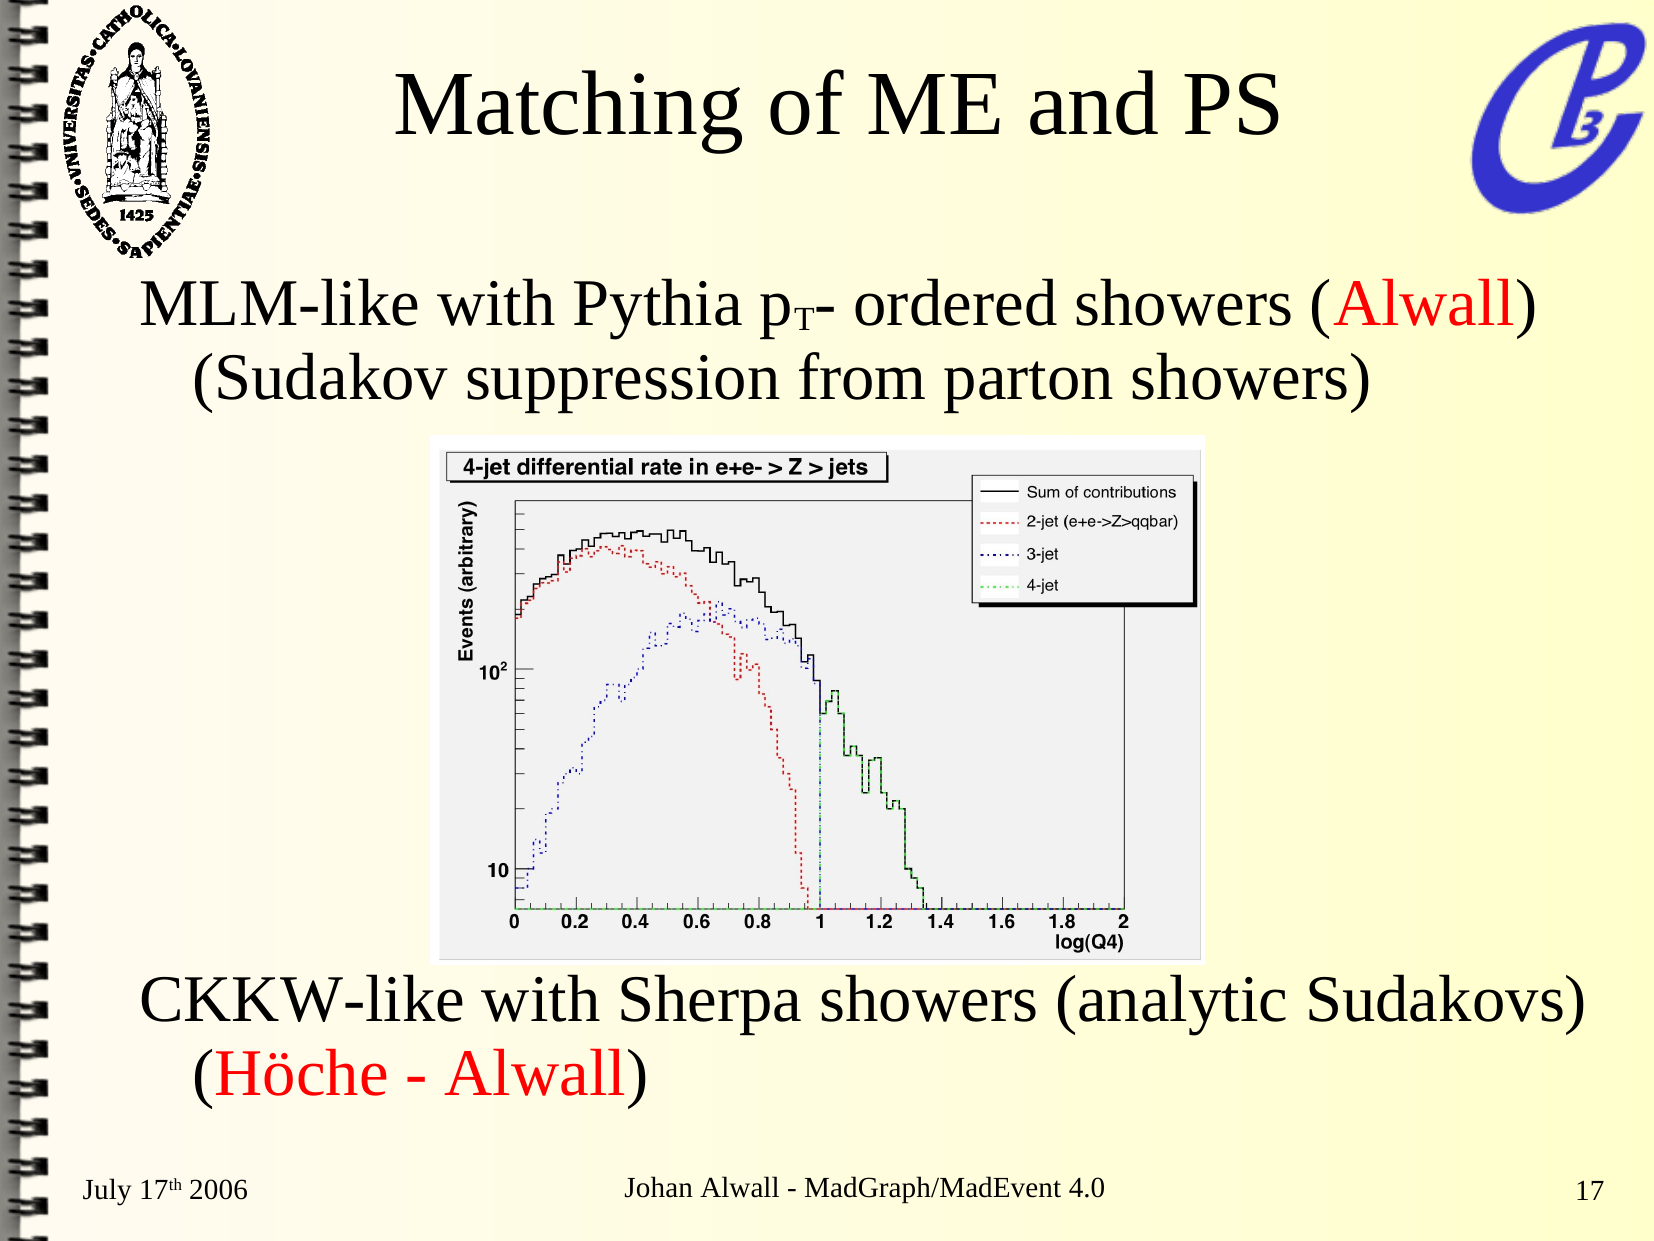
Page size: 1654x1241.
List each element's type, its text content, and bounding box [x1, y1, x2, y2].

picture [430, 435, 1205, 965]
picture [0, 0, 1654, 1241]
title Matching of ME and PS [234, 0, 1445, 208]
picture [1467, 14, 1654, 216]
list MLM-like with Pythia pT- ordered showers (Alwall) (Sudakov suppression from parton showers) CKKW-like with Sherpa showers (analytic Sudakovs) (Höche - Alwall) [121, 266, 1603, 1190]
